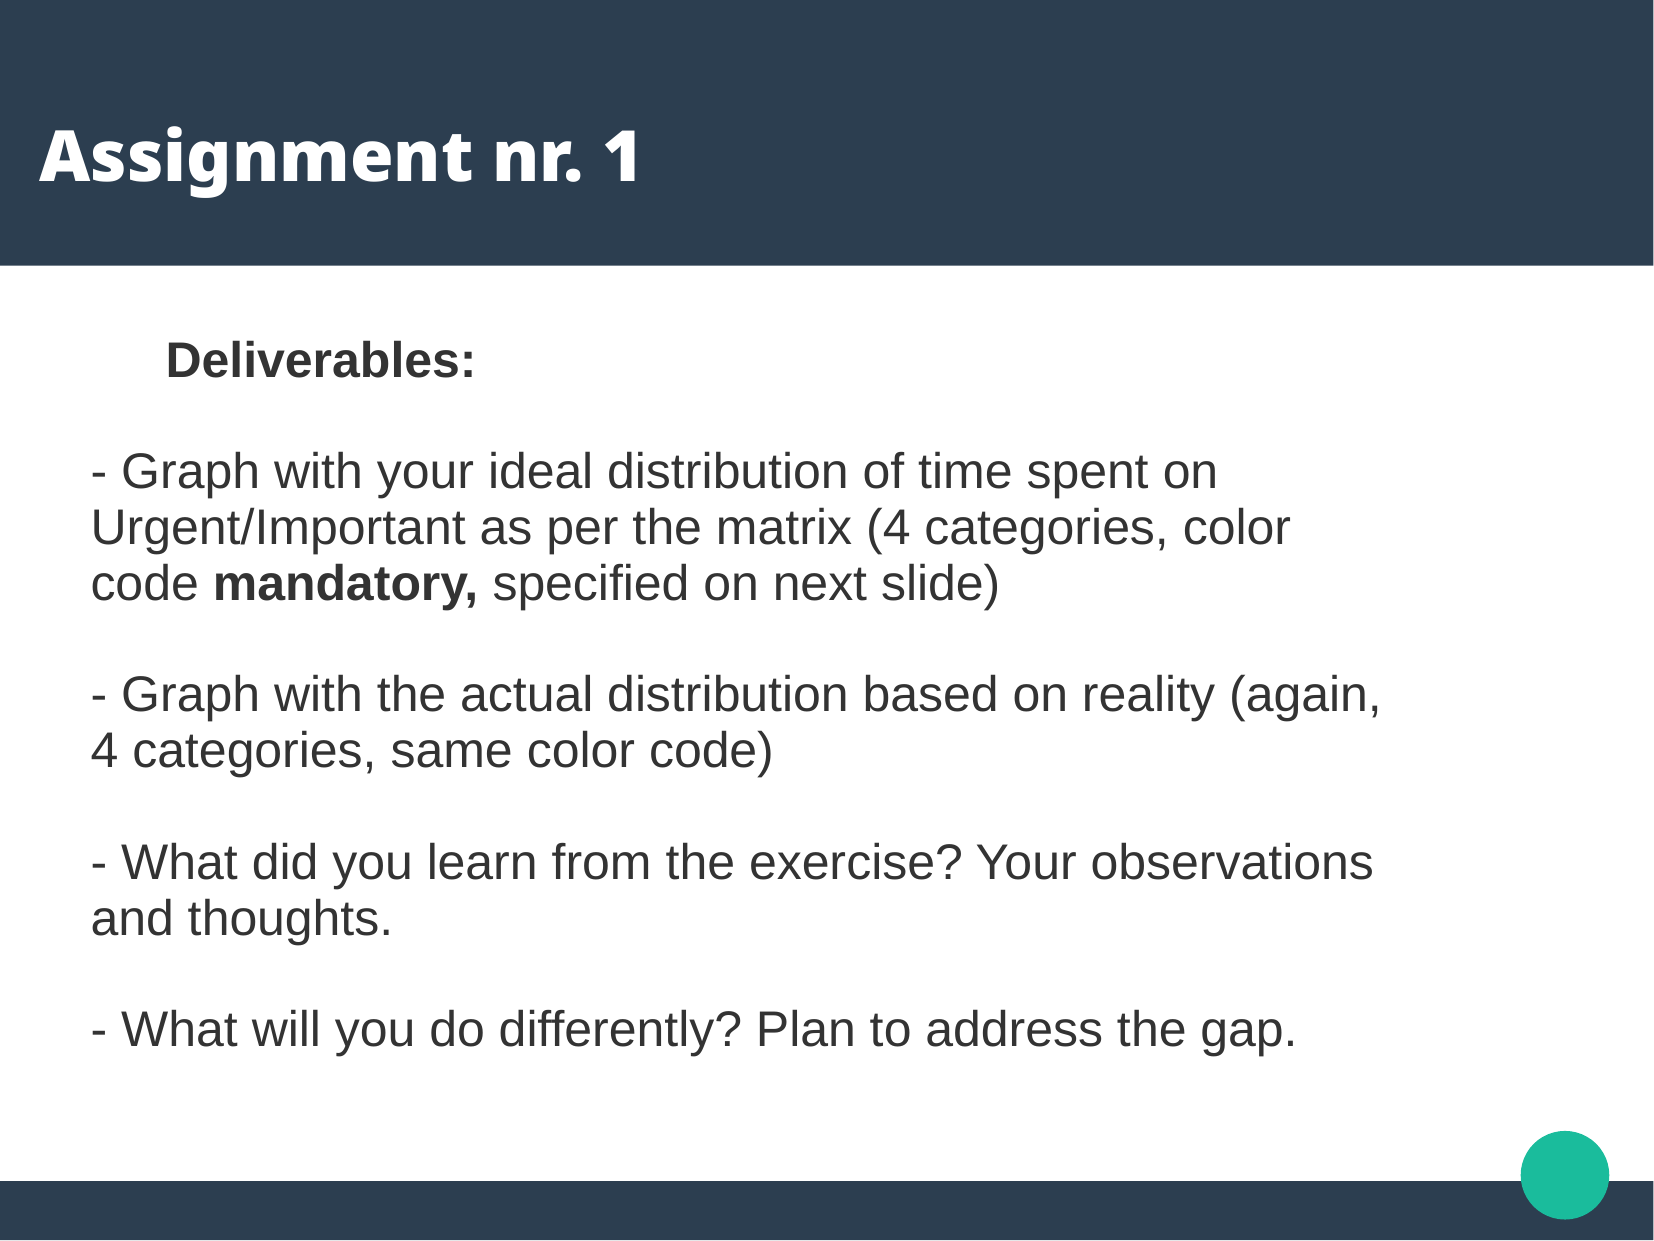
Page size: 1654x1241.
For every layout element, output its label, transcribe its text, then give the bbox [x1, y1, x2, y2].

subtitle [59, 324, 1595, 1152]
title Assignment nr. 1 [39, 75, 1576, 233]
text_box Deliverables: - Graph with your ideal distribution of time spent on Urgent/Important as per the matrix (4 categories, color code mandatory, specified on next slide) - Graph with the actual distribution based on reality (again, 4 categories, same color code) - What did you learn from the exercise? Your observations and thoughts. - What will you do differently? Plan to address the gap. [75, 324, 1426, 1130]
